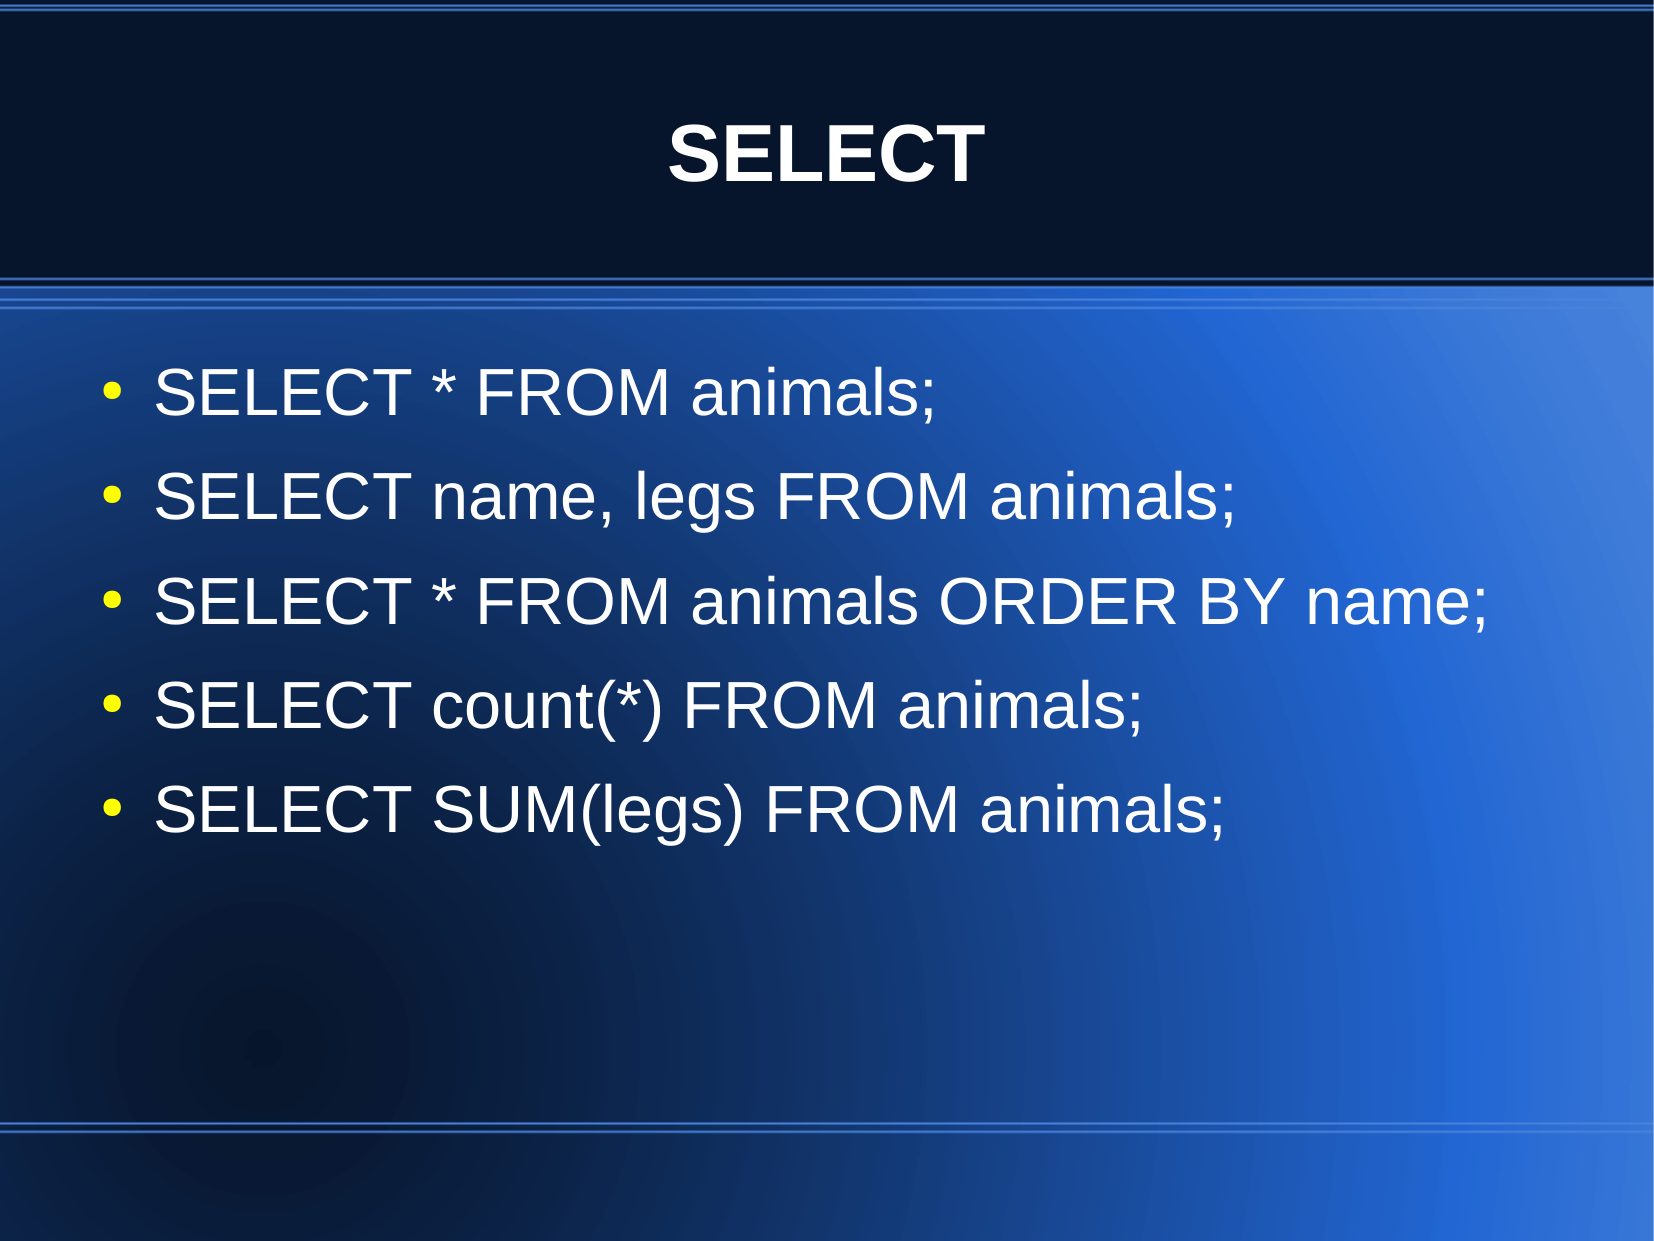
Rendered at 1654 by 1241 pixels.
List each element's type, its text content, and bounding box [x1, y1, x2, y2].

title SELECT [82, 49, 1571, 257]
list SELECT * FROM animals; SELECT name, legs FROM animals; SELECT * FROM animals ORDER BY name; SELECT count(*) FROM animals; SELECT SUM(legs) FROM animals; [82, 355, 1571, 1075]
picture [0, 0, 1654, 1241]
